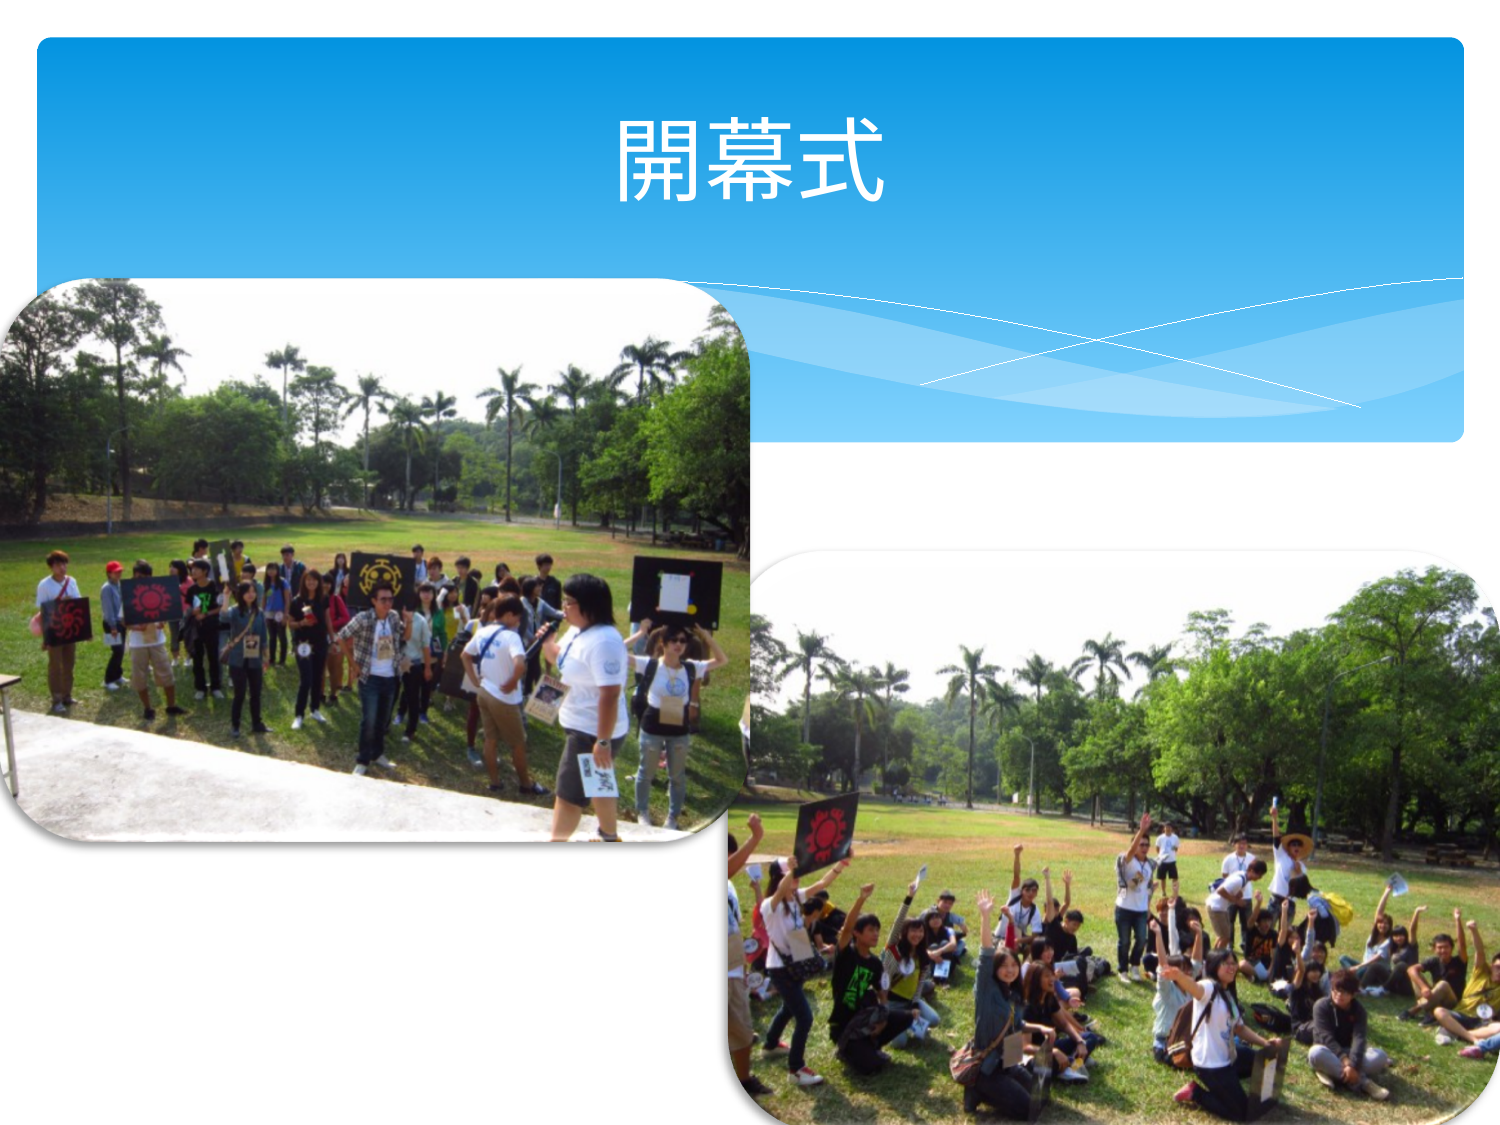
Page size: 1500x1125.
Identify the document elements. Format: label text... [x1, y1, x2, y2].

title 開幕式 [75, 55, 1426, 261]
picture [0, 268, 1500, 1125]
